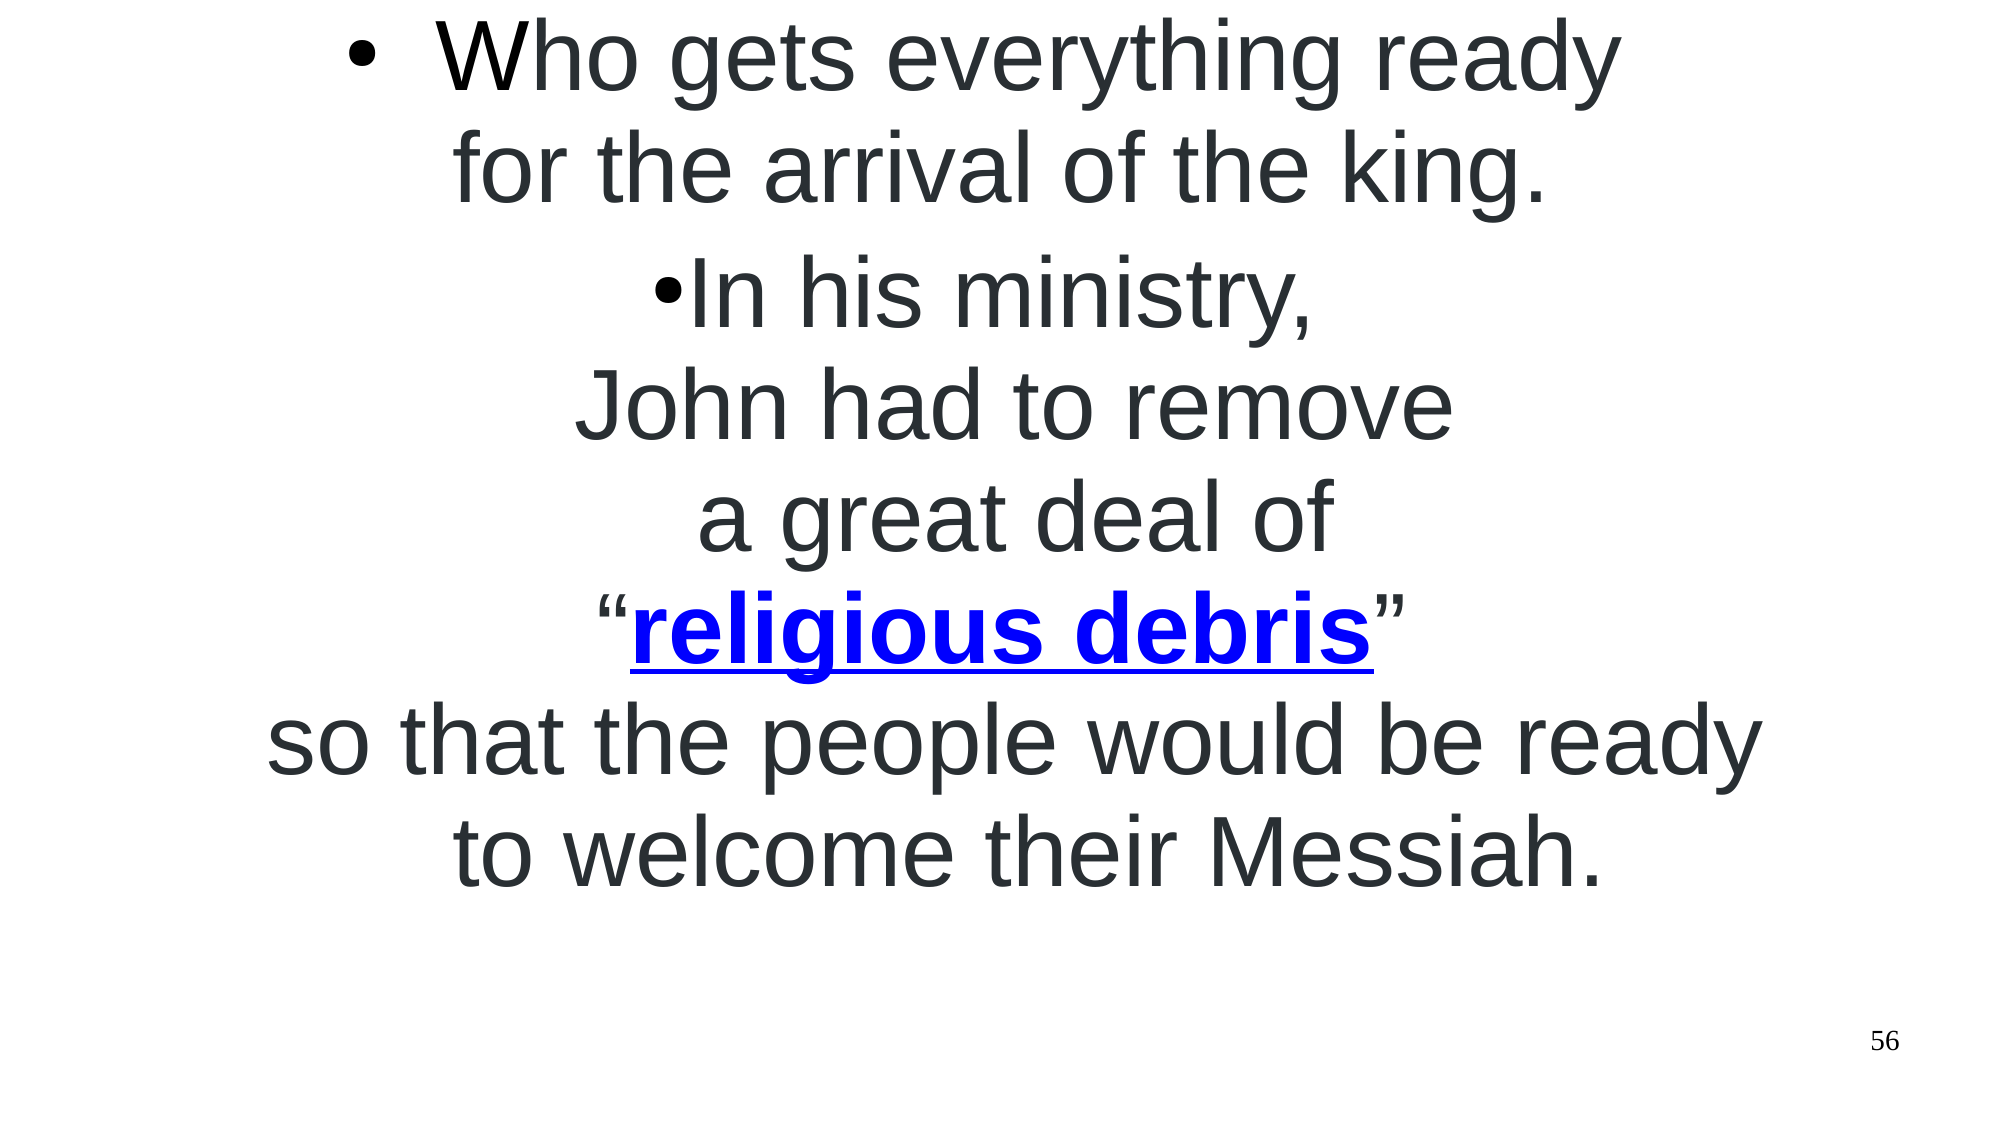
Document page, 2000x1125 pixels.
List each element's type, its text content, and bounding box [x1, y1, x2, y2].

list Who gets everything ready for the arrival of the king. In his ministry, John had to remove a great deal of “religious debris” so that the people would be ready to welcome their Messiah. [0, 0, 1996, 1123]
